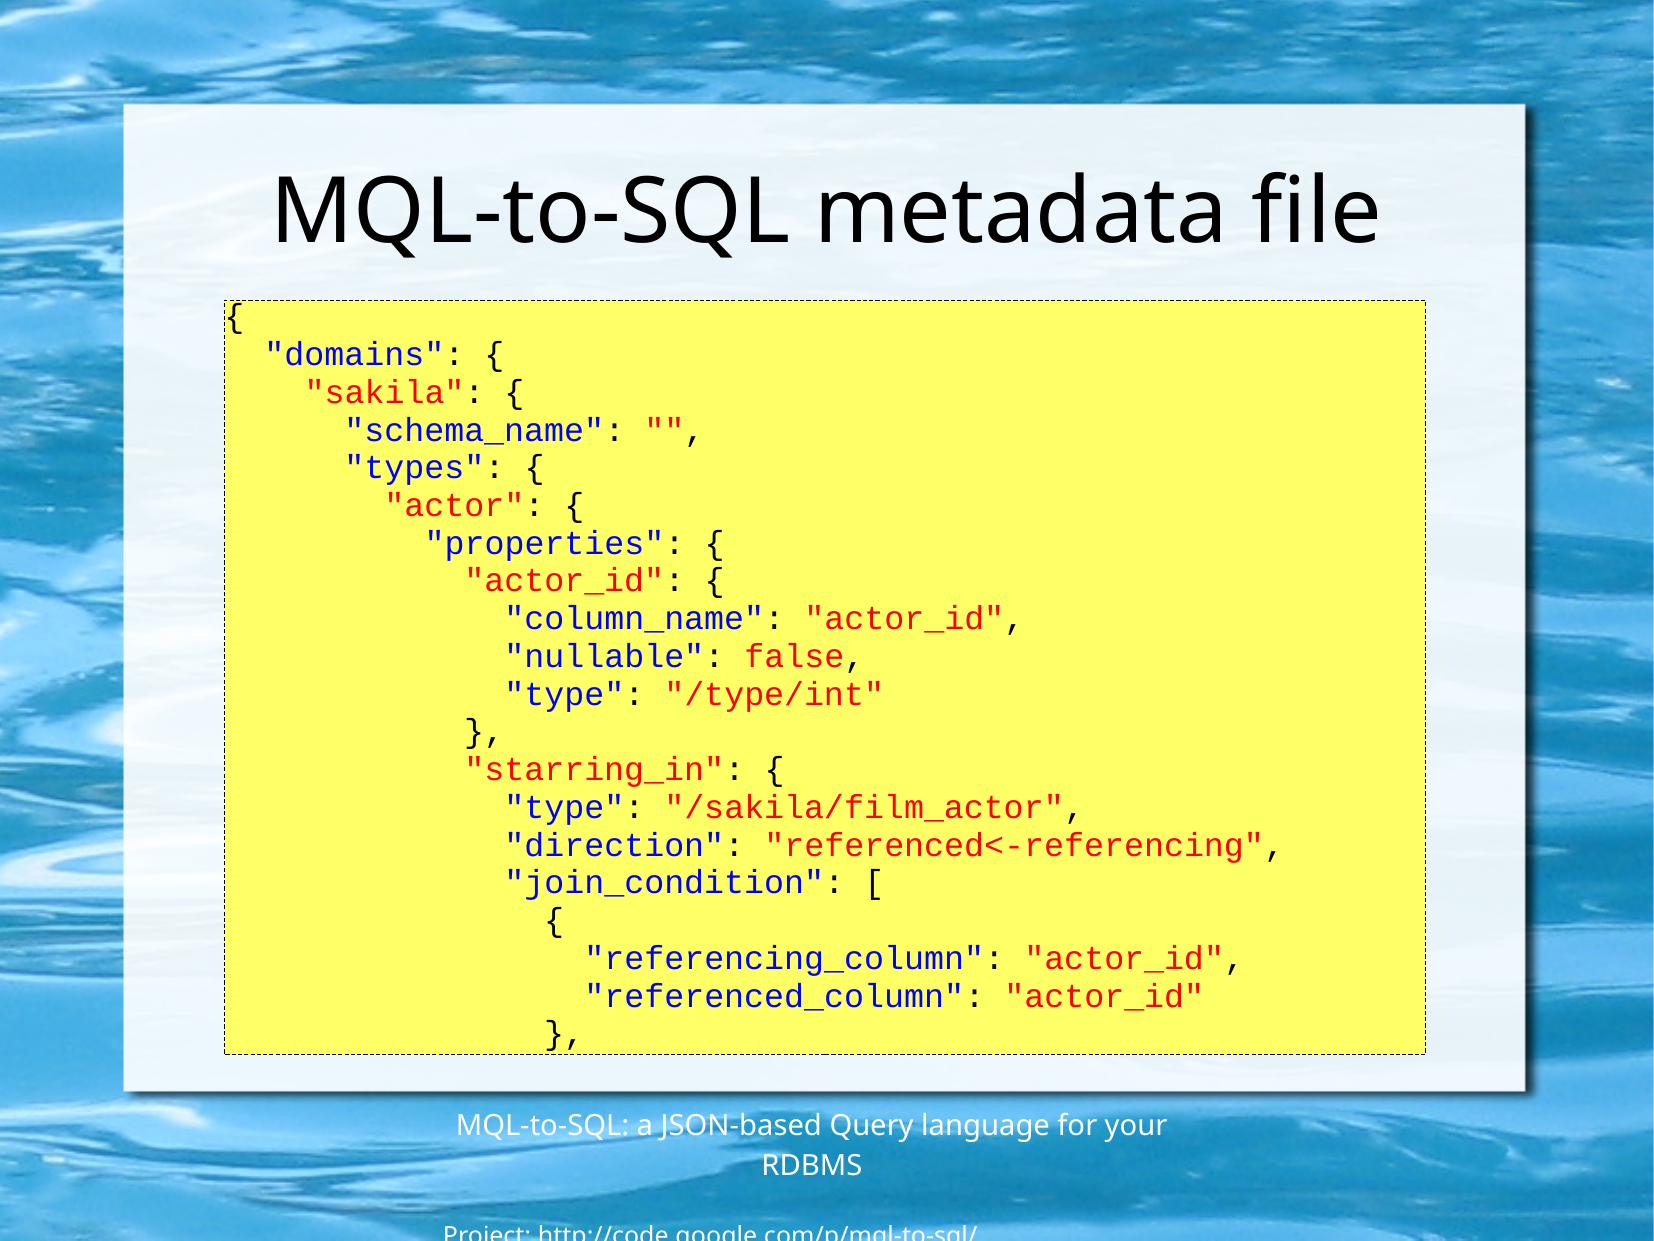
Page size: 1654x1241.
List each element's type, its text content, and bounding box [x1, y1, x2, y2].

picture [0, 0, 1654, 1241]
picture [914, 1232, 921, 1241]
picture [679, 1232, 686, 1241]
picture [643, 1232, 650, 1241]
picture [876, 1232, 883, 1241]
picture [950, 1232, 957, 1241]
picture [541, 1232, 548, 1241]
picture [795, 1232, 802, 1241]
picture [575, 1232, 583, 1241]
picture [628, 1232, 635, 1241]
title MQL-to-SQL metadata file [147, 118, 1506, 296]
picture [827, 1232, 835, 1241]
picture [725, 1232, 732, 1241]
picture [780, 1232, 787, 1241]
picture [471, 1232, 478, 1241]
list { "domains": { "sakila": { "schema_name": "", "types": { "actor": { "properties": { "actor_id": { "column_name": "actor_id", "nullable": false, "type": "/type/int" }, "starring_in": { "type": "/sakila/film_actor", "direction": "referenced<-referencing", "join_condition": [ { "referencing_column": "actor_id", "referenced_column": "actor_id" }, [224, 300, 1426, 1055]
picture [694, 1232, 701, 1241]
picture [804, 1232, 810, 1241]
picture [852, 1232, 859, 1241]
picture [710, 1232, 717, 1241]
picture [861, 1232, 867, 1241]
picture [447, 1228, 454, 1235]
